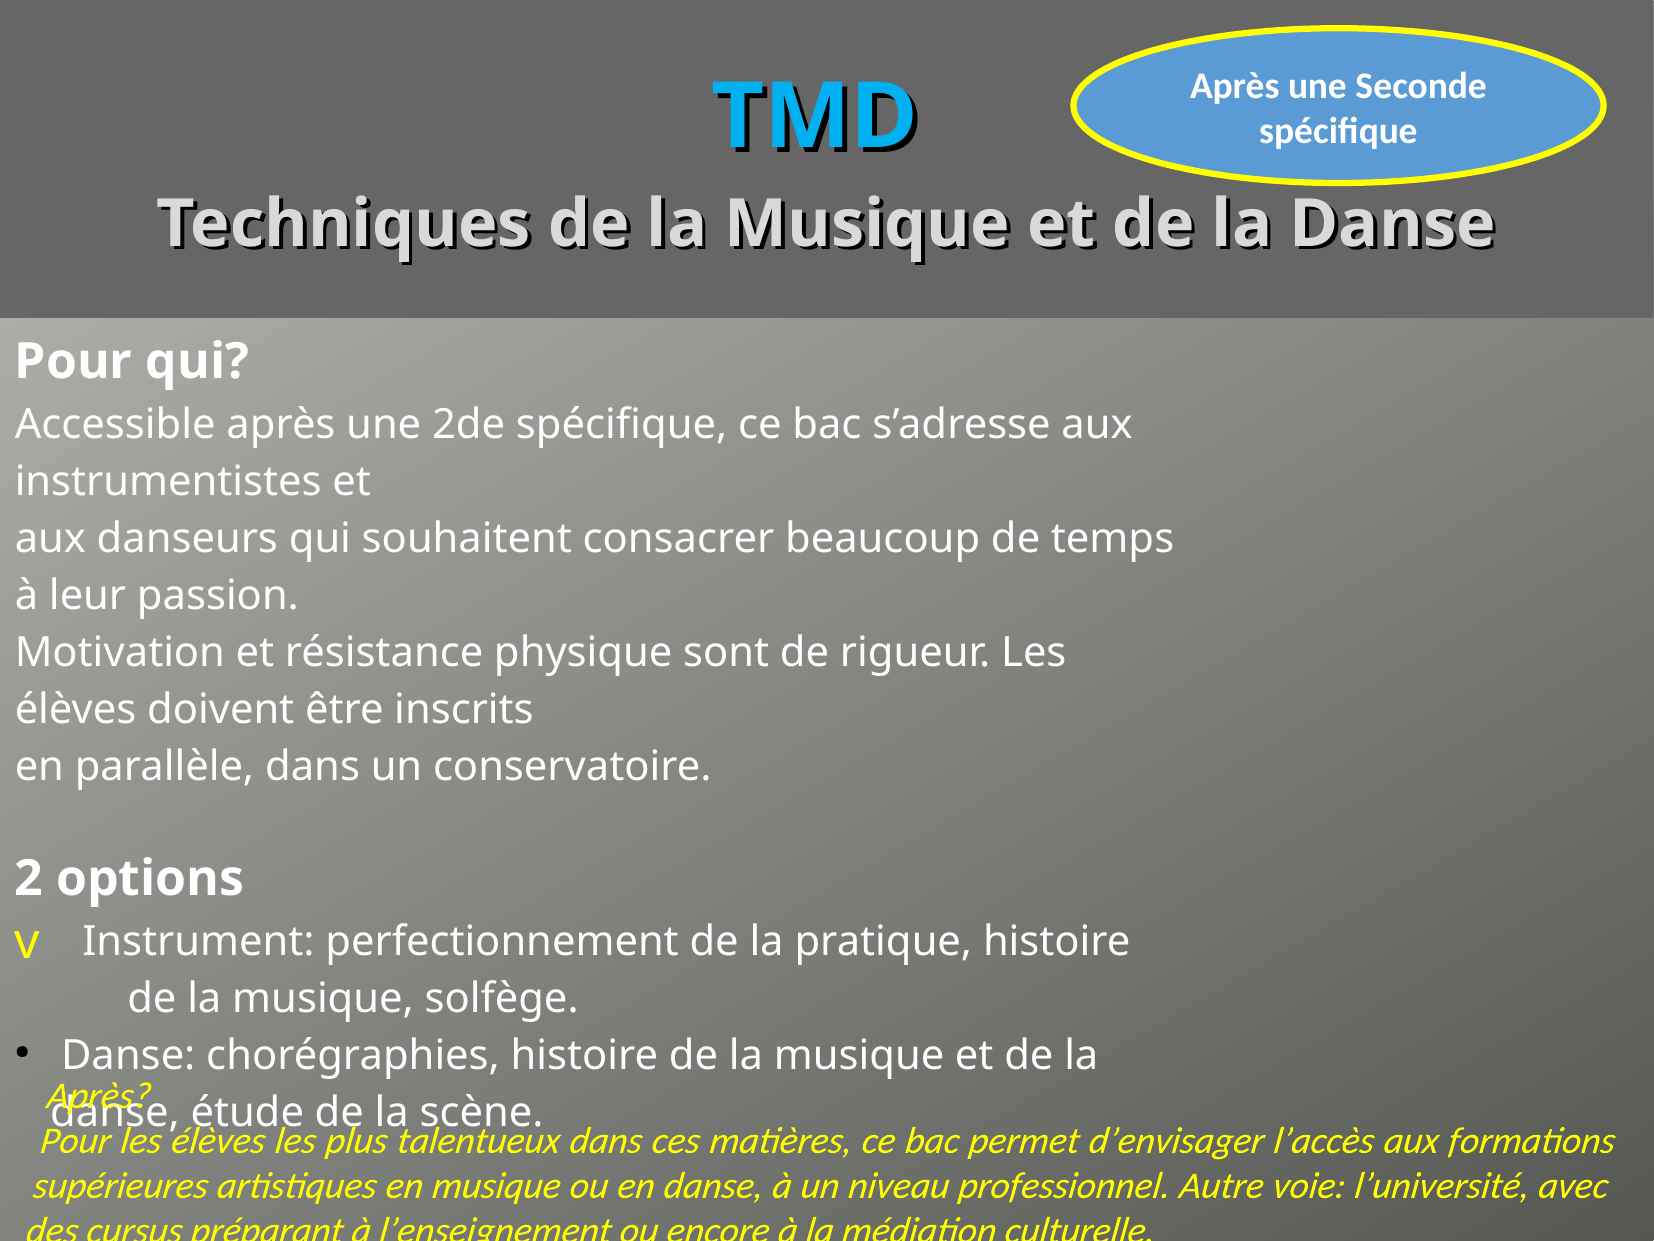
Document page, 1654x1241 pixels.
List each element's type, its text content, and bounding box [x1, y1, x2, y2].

text_box Pour qui? Accessible après une 2de spécifique, ce bac s’adresse aux instrumentistes et aux danseurs qui souhaitent consacrer beaucoup de temps à leur passion. Motivation et résistance physique sont de rigueur. Les élèves doivent être inscrits en parallèle, dans un conservatoire. 2 options Instrument: perfectionnement de la pratique, histoire de la musique, solfège. Danse: chorégraphies, histoire de la musique et de la danse, étude de la scène. [0, 317, 1199, 642]
text_box Après? Pour les élèves les plus talentueux dans ces matières, ce bac permet d’envisager l’accès aux formations supérieures artistiques en musique ou en danse, à un niveau professionnel. Autre voie: l’université, avec des cursus préparant à l’enseignement ou encore à la médiation culturelle. [10, 1062, 1654, 1241]
text_box Après une Seconde spécifique [1073, 28, 1604, 184]
text_box TMD Techniques de la Musique et de la Danse [0, 0, 1654, 318]
